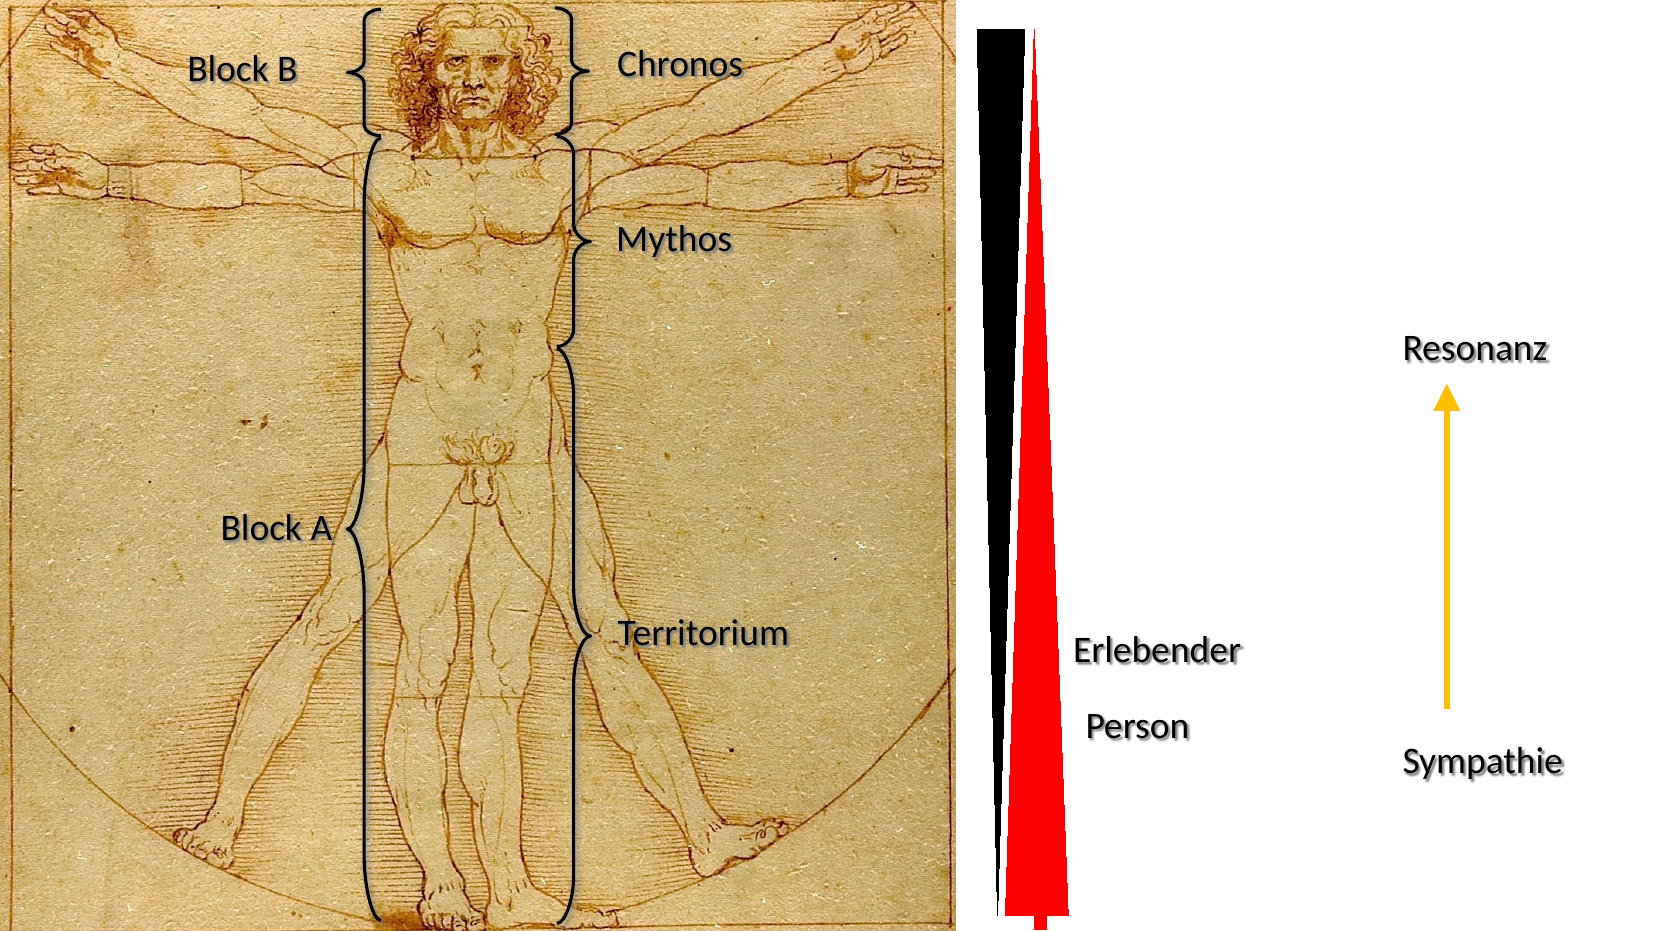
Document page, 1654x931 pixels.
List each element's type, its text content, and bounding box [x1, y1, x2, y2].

text_box Mythos [601, 215, 748, 269]
text_box Person [1070, 702, 1397, 831]
text_box Block B [172, 46, 313, 99]
text_box Block A [205, 504, 348, 557]
text_box Resonanz [1387, 324, 1622, 378]
text_box Sympathie [1387, 738, 1579, 791]
picture [0, 0, 956, 931]
text_box [1005, 29, 1069, 916]
text_box Erlebender [1058, 626, 1257, 679]
text_box Chronos [602, 40, 759, 94]
text_box Territorium [602, 609, 805, 663]
text_box [977, 29, 1025, 916]
